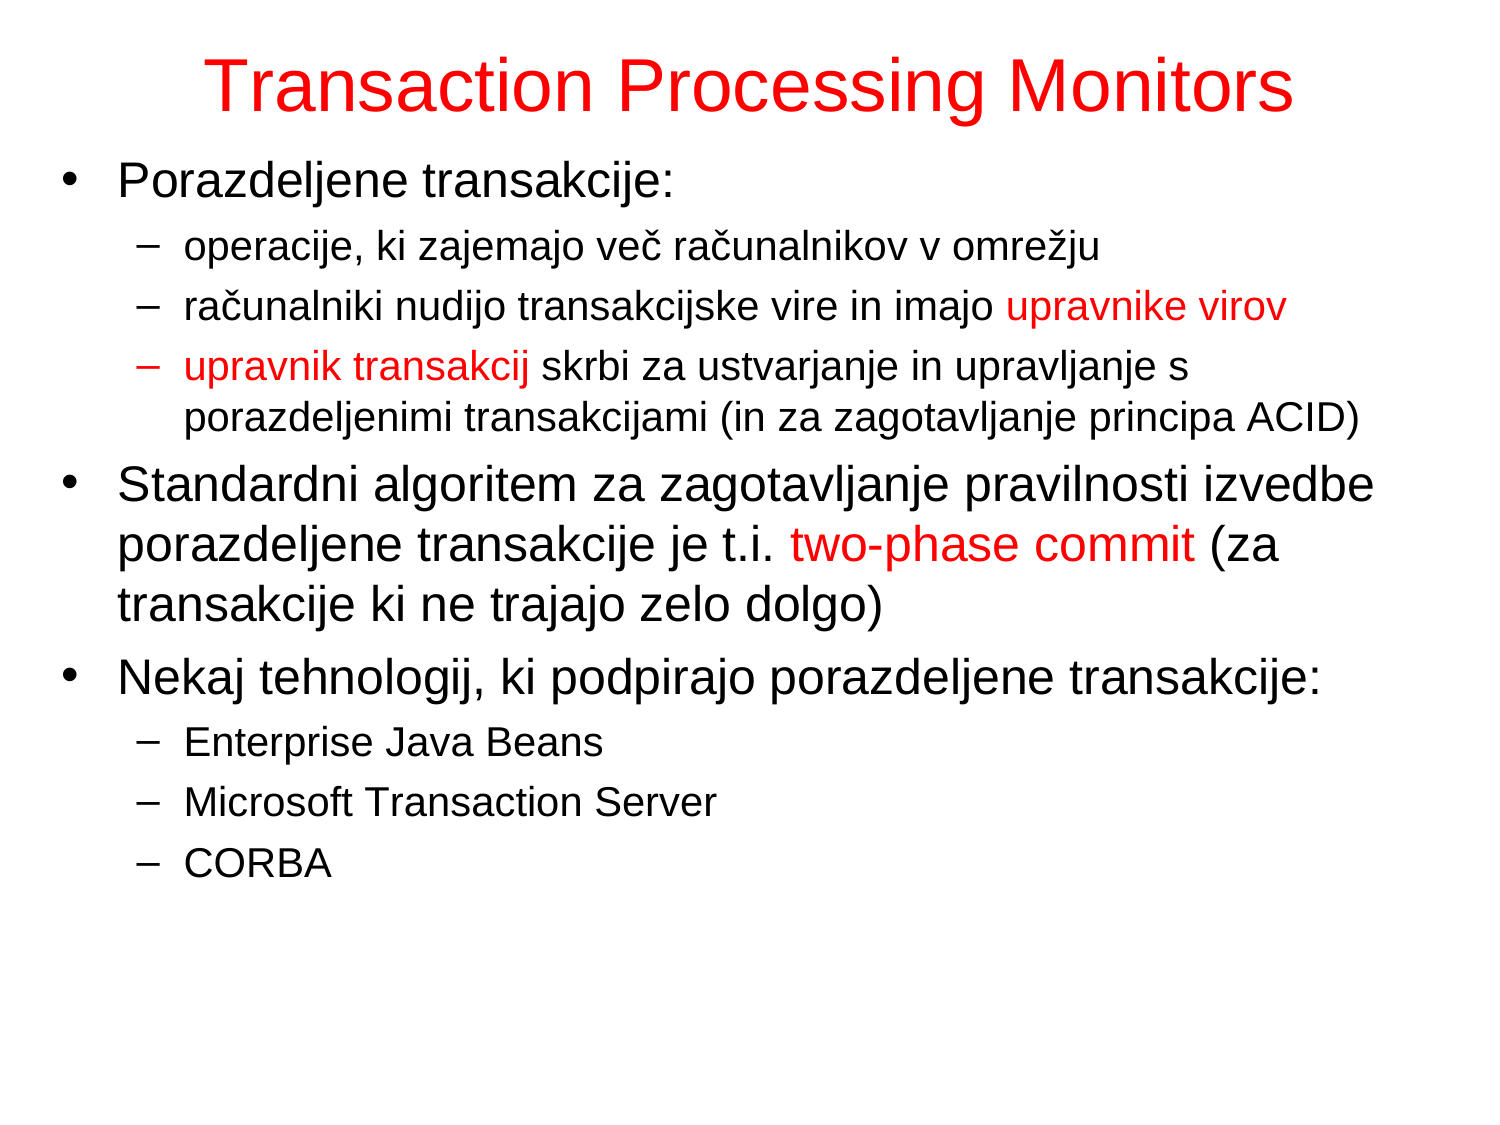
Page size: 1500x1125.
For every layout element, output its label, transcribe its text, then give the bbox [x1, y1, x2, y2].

title Transaction Processing Monitors [75, 18, 1426, 140]
list Porazdeljene transakcije: operacije, ki zajemajo več računalnikov v omrežju računalniki nudijo transakcijske vire in imajo upravnike virov upravnik transakcij skrbi za ustvarjanje in upravljanje s porazdeljenimi transakcijami (in za zagotavljanje principa ACID) Standardni algoritem za zagotavljanje pravilnosti izvedbe porazdeljene transakcije je t.i. two-phase commit (za transakcije ki ne trajajo zelo dolgo) Nekaj tehnologij, ki podpirajo porazdeljene transakcije: Enterprise Java Beans Microsoft Transaction Server CORBA [46, 140, 1455, 1061]
